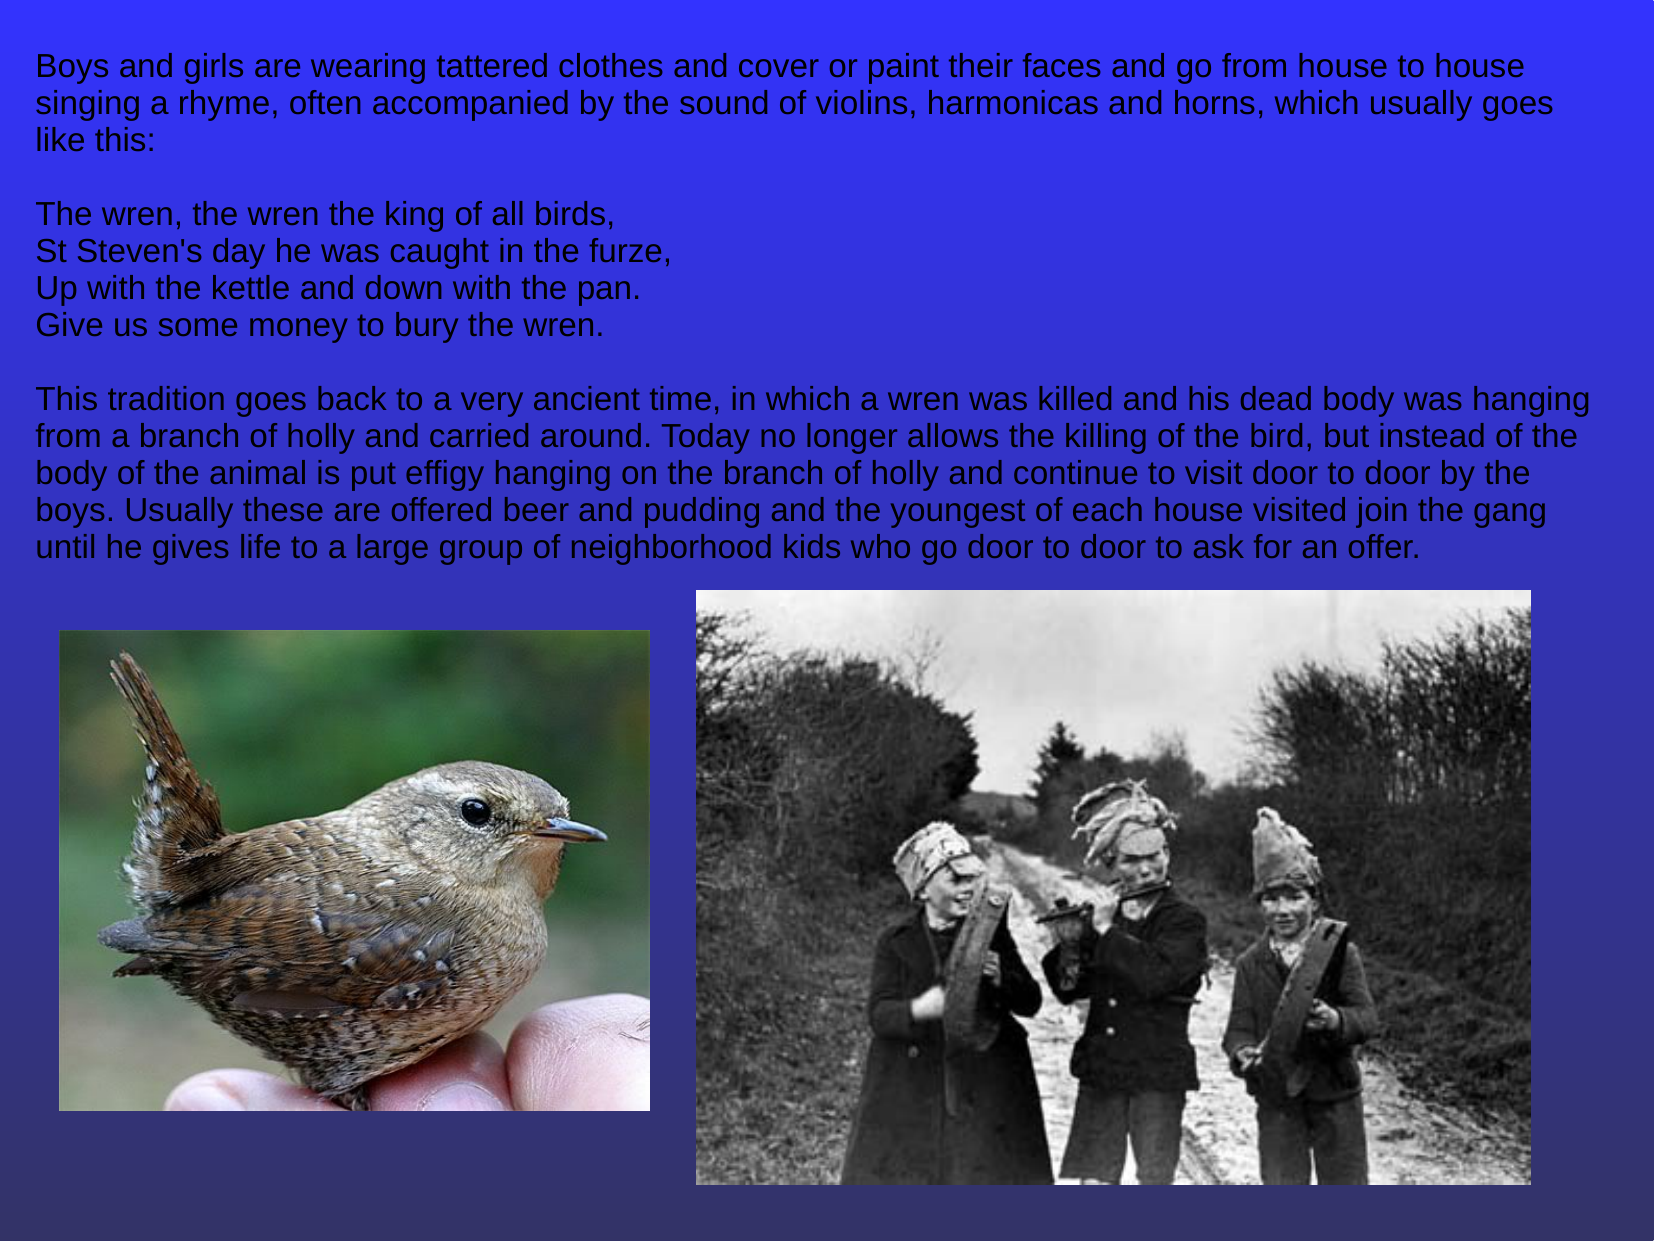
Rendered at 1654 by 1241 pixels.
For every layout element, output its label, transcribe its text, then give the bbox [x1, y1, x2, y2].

picture [696, 590, 1531, 1185]
list Boys and girls are wearing tattered clothes and cover or paint their faces and go from house to house singing a rhyme, often accompanied by the sound of violins, harmonicas and horns, which usually goes like this: The wren, the wren the king of all birds, St Steven's day he was caught in the furze, Up with the kettle and down with the pan. Give us some money to bury the wren. This tradition goes back to a very ancient time, in which a wren was killed and his dead body was hanging from a branch of holly and carried around. Today no longer allows the killing of the bird, but instead of the body of the animal is put effigy hanging on the branch of holly and continue to visit door to door by the boys. Usually these are offered beer and pudding and the youngest of each house visited join the gang until he gives life to a large group of neighborhood kids who go door to door to ask for an offer. [35, 47, 1595, 1205]
picture [59, 630, 650, 1111]
